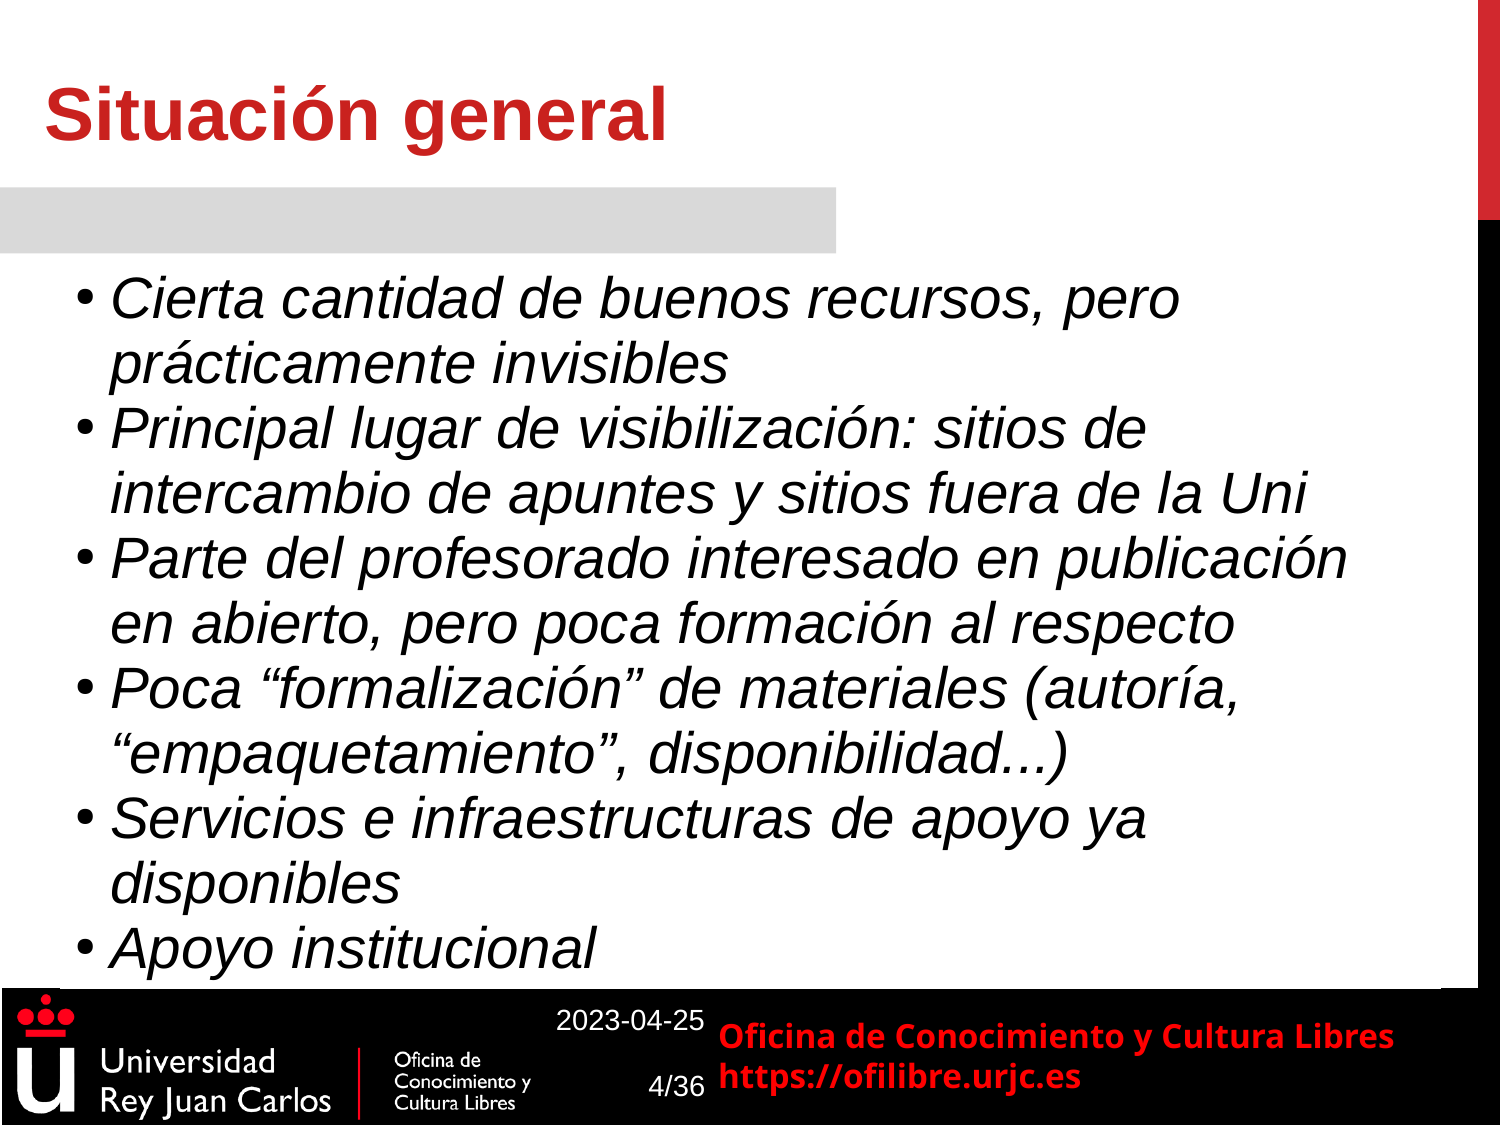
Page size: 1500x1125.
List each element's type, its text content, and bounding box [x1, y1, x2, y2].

title [75, 7, 1425, 196]
picture [17, 994, 531, 1120]
text_box Cierta cantidad de buenos recursos, pero prácticamente invisibles Principal lugar de visibilización: sitios de intercambio de apuntes y sitios fuera de la Uni Parte del profesorado interesado en publicación en abierto, pero poca formación al respecto Poca “formalización” de materiales (autoría, “empaquetamiento”, disponibilidad...) Servicios e infraestructuras de apoyo ya disponibles Apoyo institucional [60, 258, 1441, 989]
text_box Situación general [30, 64, 1306, 248]
